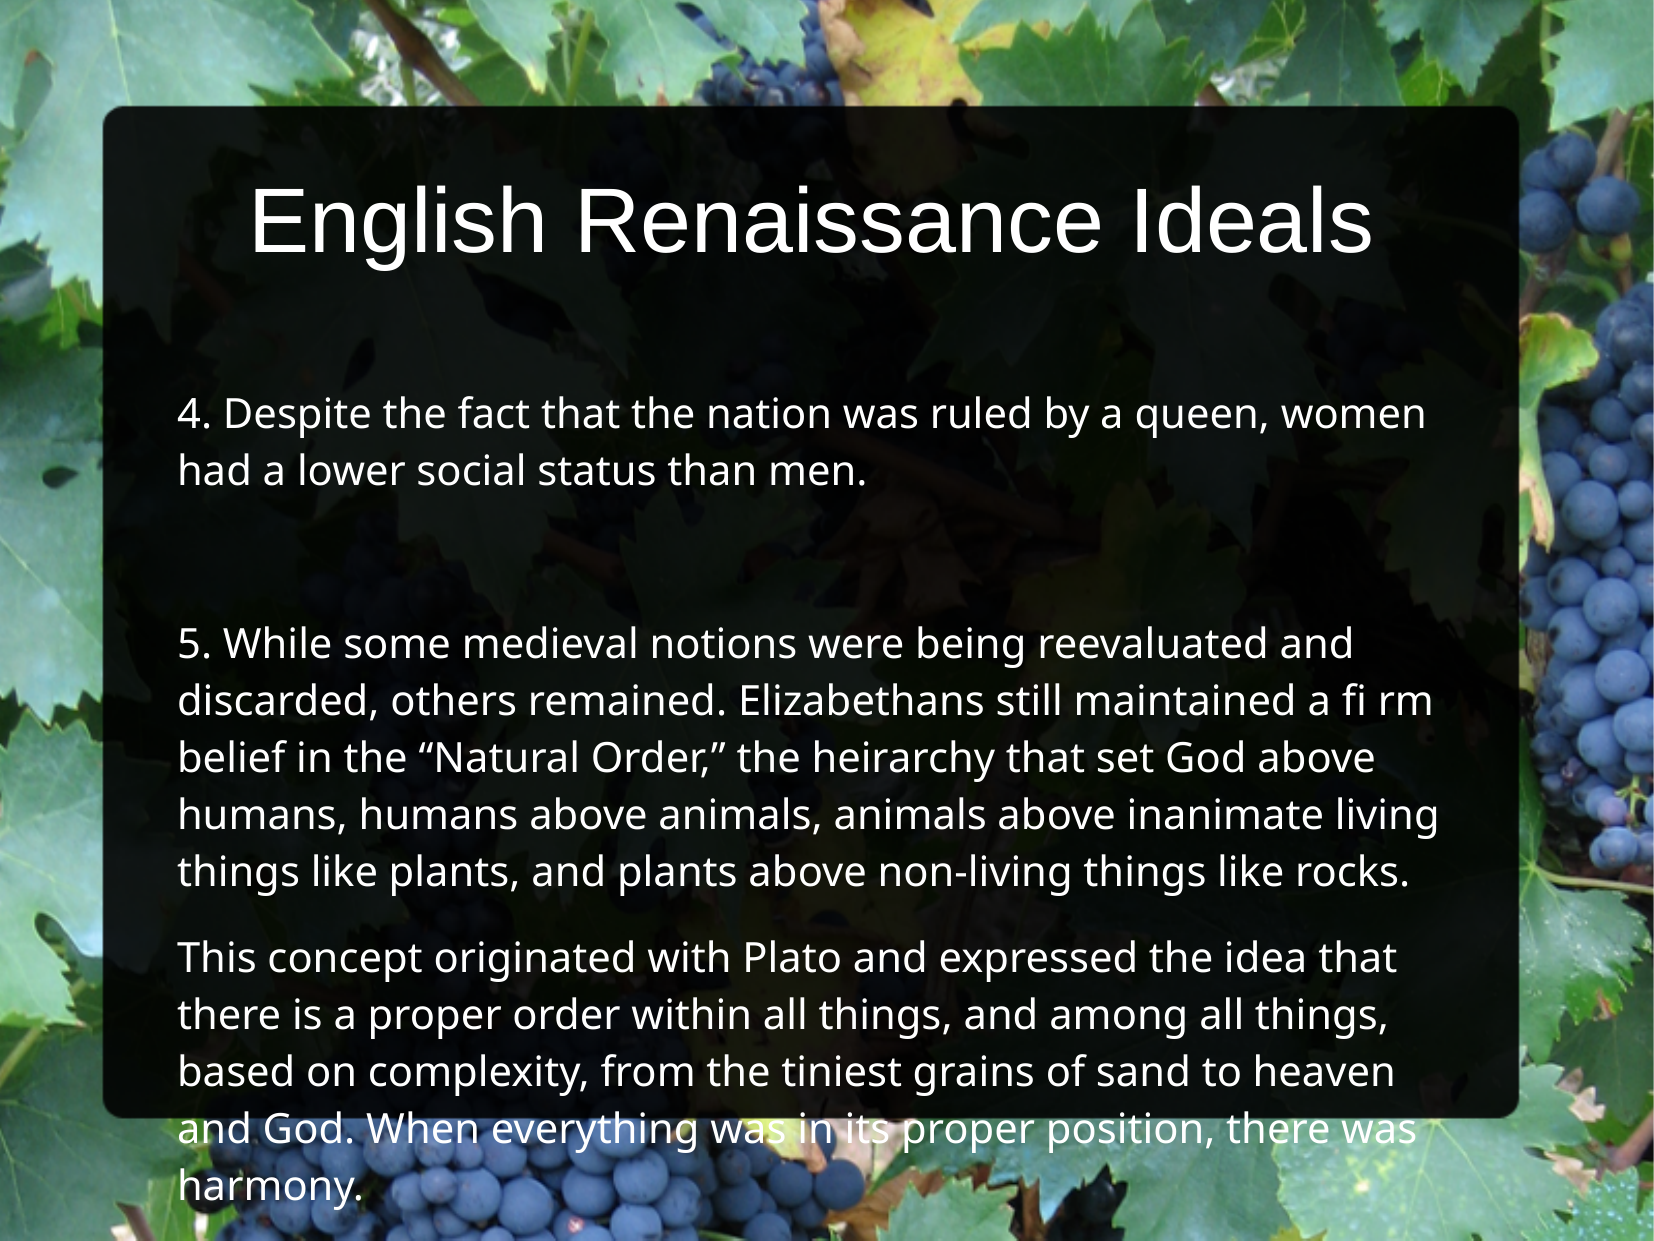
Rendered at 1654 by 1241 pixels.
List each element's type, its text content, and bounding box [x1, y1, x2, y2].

title English Renaissance Ideals [118, 125, 1506, 318]
picture [0, 0, 1654, 1241]
list 4. Despite the fact that the nation was ruled by a queen, women had a lower social status than men. 5. While some medieval notions were being reevaluated and discarded, others remained. Elizabethans still maintained a fi rm belief in the “Natural Order,” the heirarchy that set God above humans, humans above animals, animals above inanimate living things like plants, and plants above non-living things like rocks. This concept originated with Plato and expressed the idea that there is a proper order within all things, and among all things, based on complexity, from the tiniest grains of sand to heaven and God. When everything was in its proper position, there was harmony. [177, 383, 1477, 1078]
